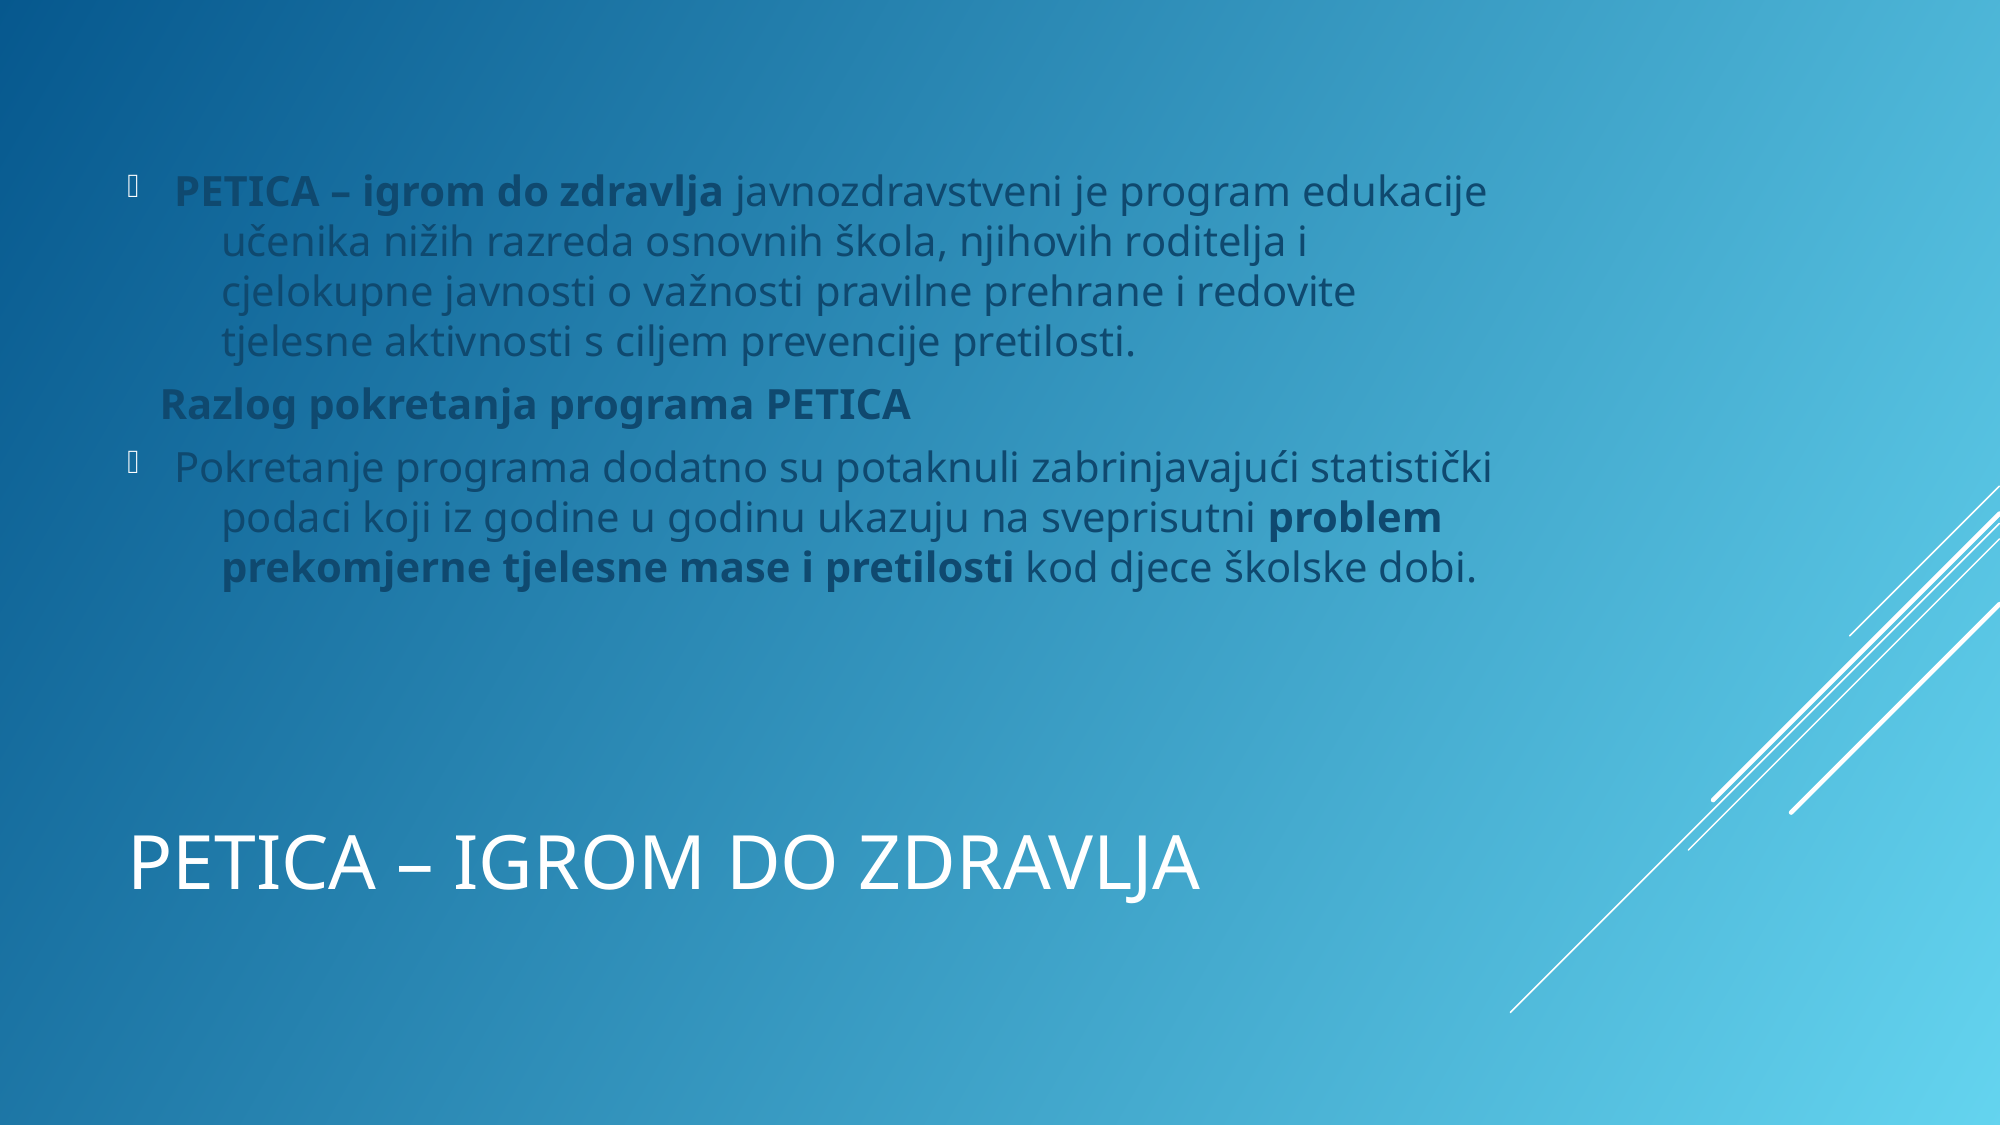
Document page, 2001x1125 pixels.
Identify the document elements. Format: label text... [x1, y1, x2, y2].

title Petica – igrom do zdravlja [112, 736, 1513, 984]
list PETICA – igrom do zdravlja javnozdravstveni je program edukacije učenika nižih razreda osnovnih škola, njihovih roditelja i cjelokupne javnosti o važnosti pravilne prehrane i redovite tjelesne aktivnosti s ciljem prevencije pretilosti. Razlog pokretanja programa PETICA Pokretanje programa dodatno su potaknuli zabrinjavajući statistički podaci koji iz godine u godinu ukazuju na sveprisutni problem prekomjerne tjelesne mase i pretilosti kod djece školske dobi. [112, 112, 1513, 706]
